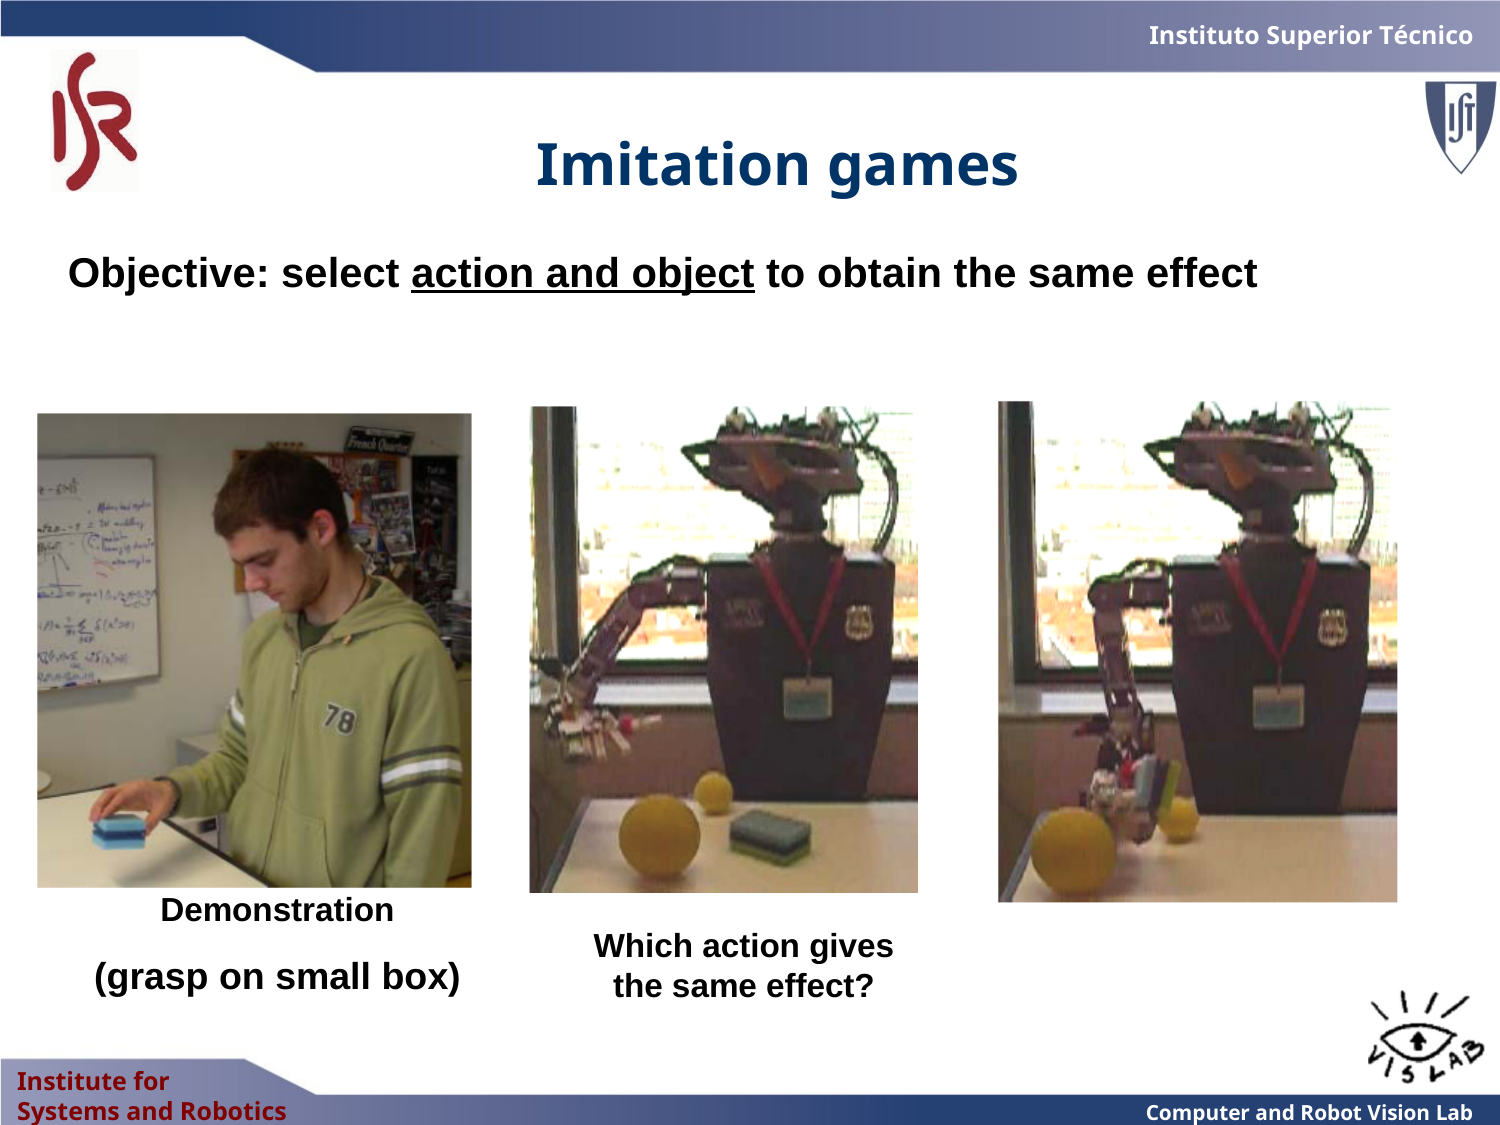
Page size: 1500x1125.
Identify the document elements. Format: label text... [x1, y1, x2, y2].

text_box Which action gives the same effect? [560, 916, 928, 1012]
text_box Objective: select action and object to obtain the same effect [53, 238, 1465, 305]
text_box Demonstration (grasp on small box) [76, 880, 479, 1005]
picture [0, 0, 1500, 1125]
text_box Imitation games [227, 104, 1329, 221]
